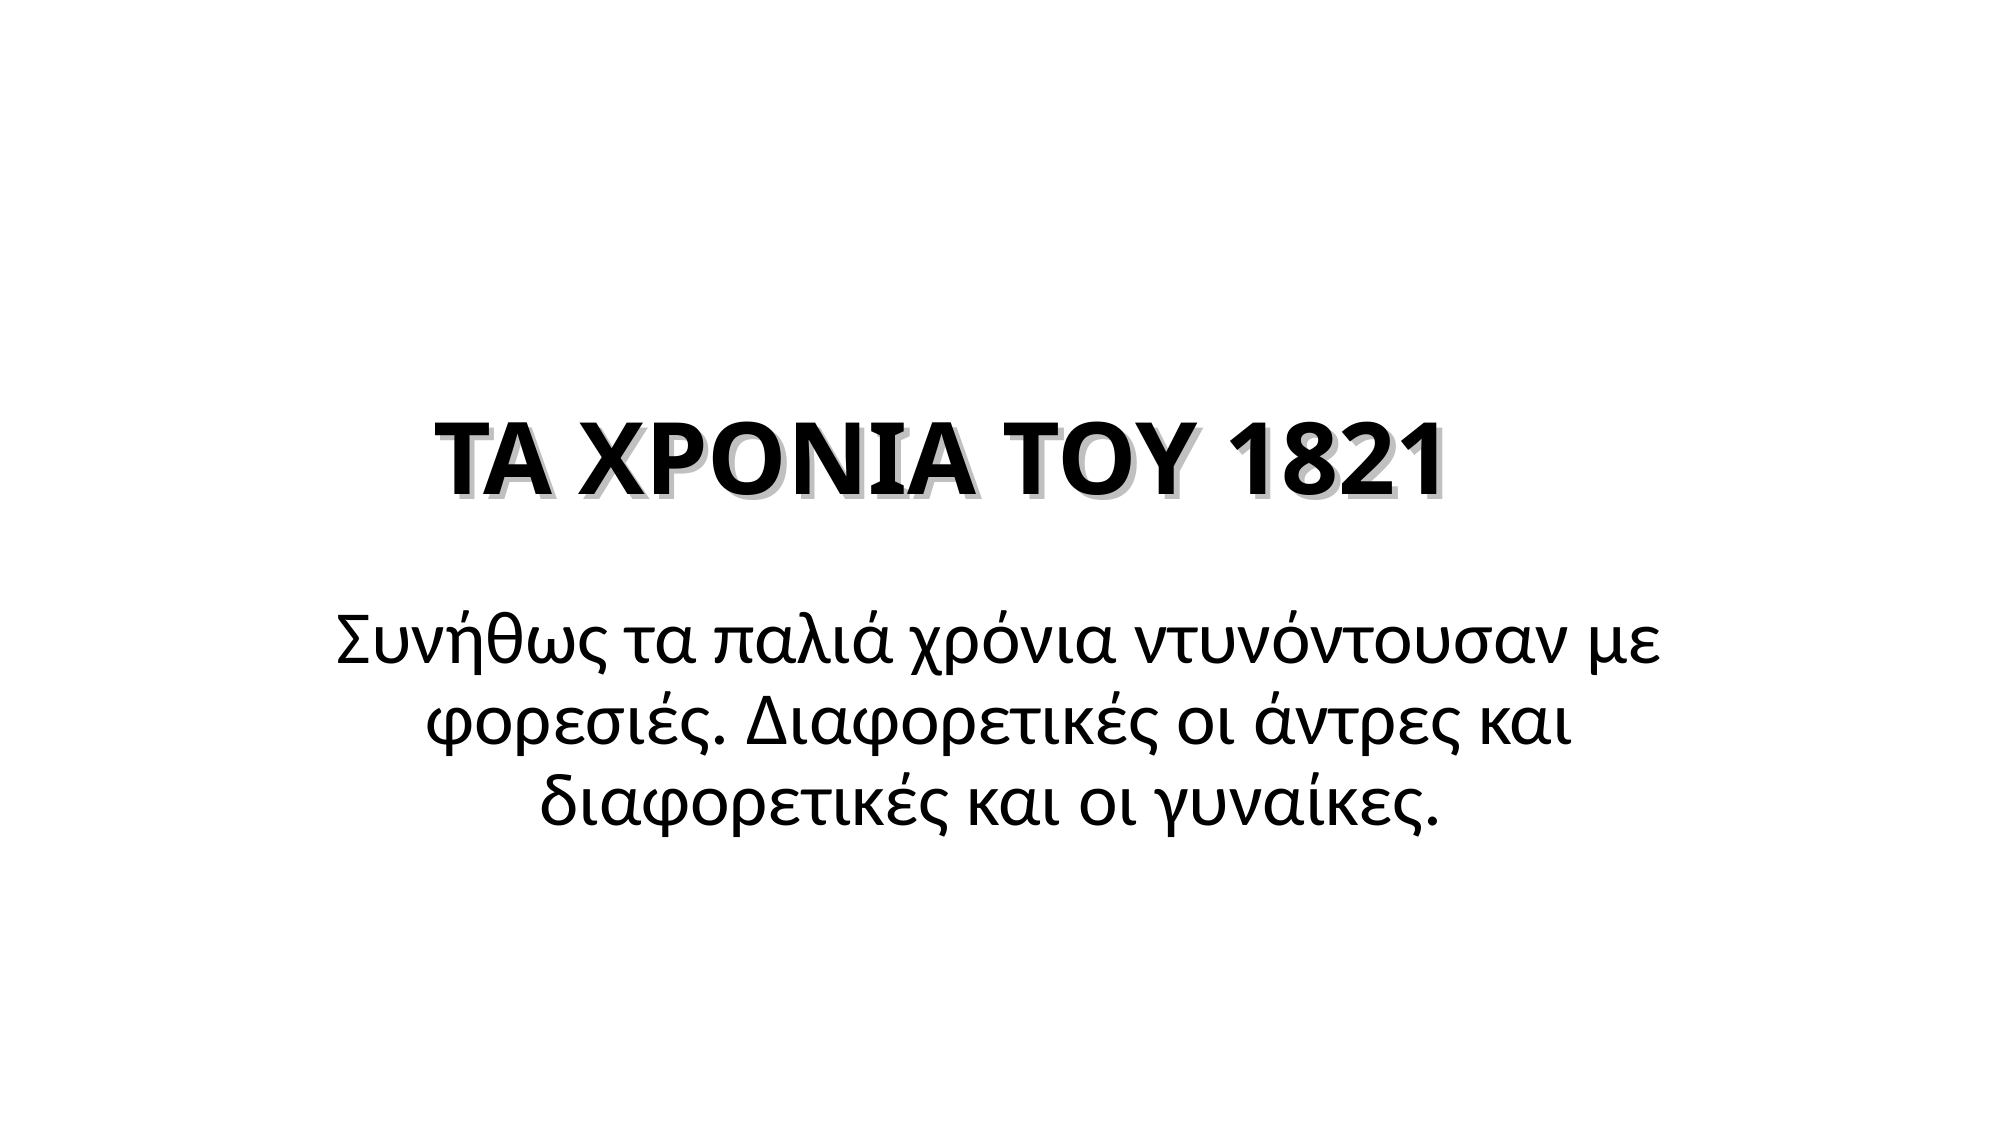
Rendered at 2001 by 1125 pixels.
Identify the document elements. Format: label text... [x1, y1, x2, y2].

subtitle Συνήθως τα παλιά χρόνια ντυνόντουσαν με φορεσιές. Διαφορετικές οι άντρες και διαφορετικές και οι γυναίκες. [249, 590, 1750, 863]
title ΤΑ ΧΡΟΝΙΑ ΤΟΥ 1821 [193, 128, 1694, 644]
